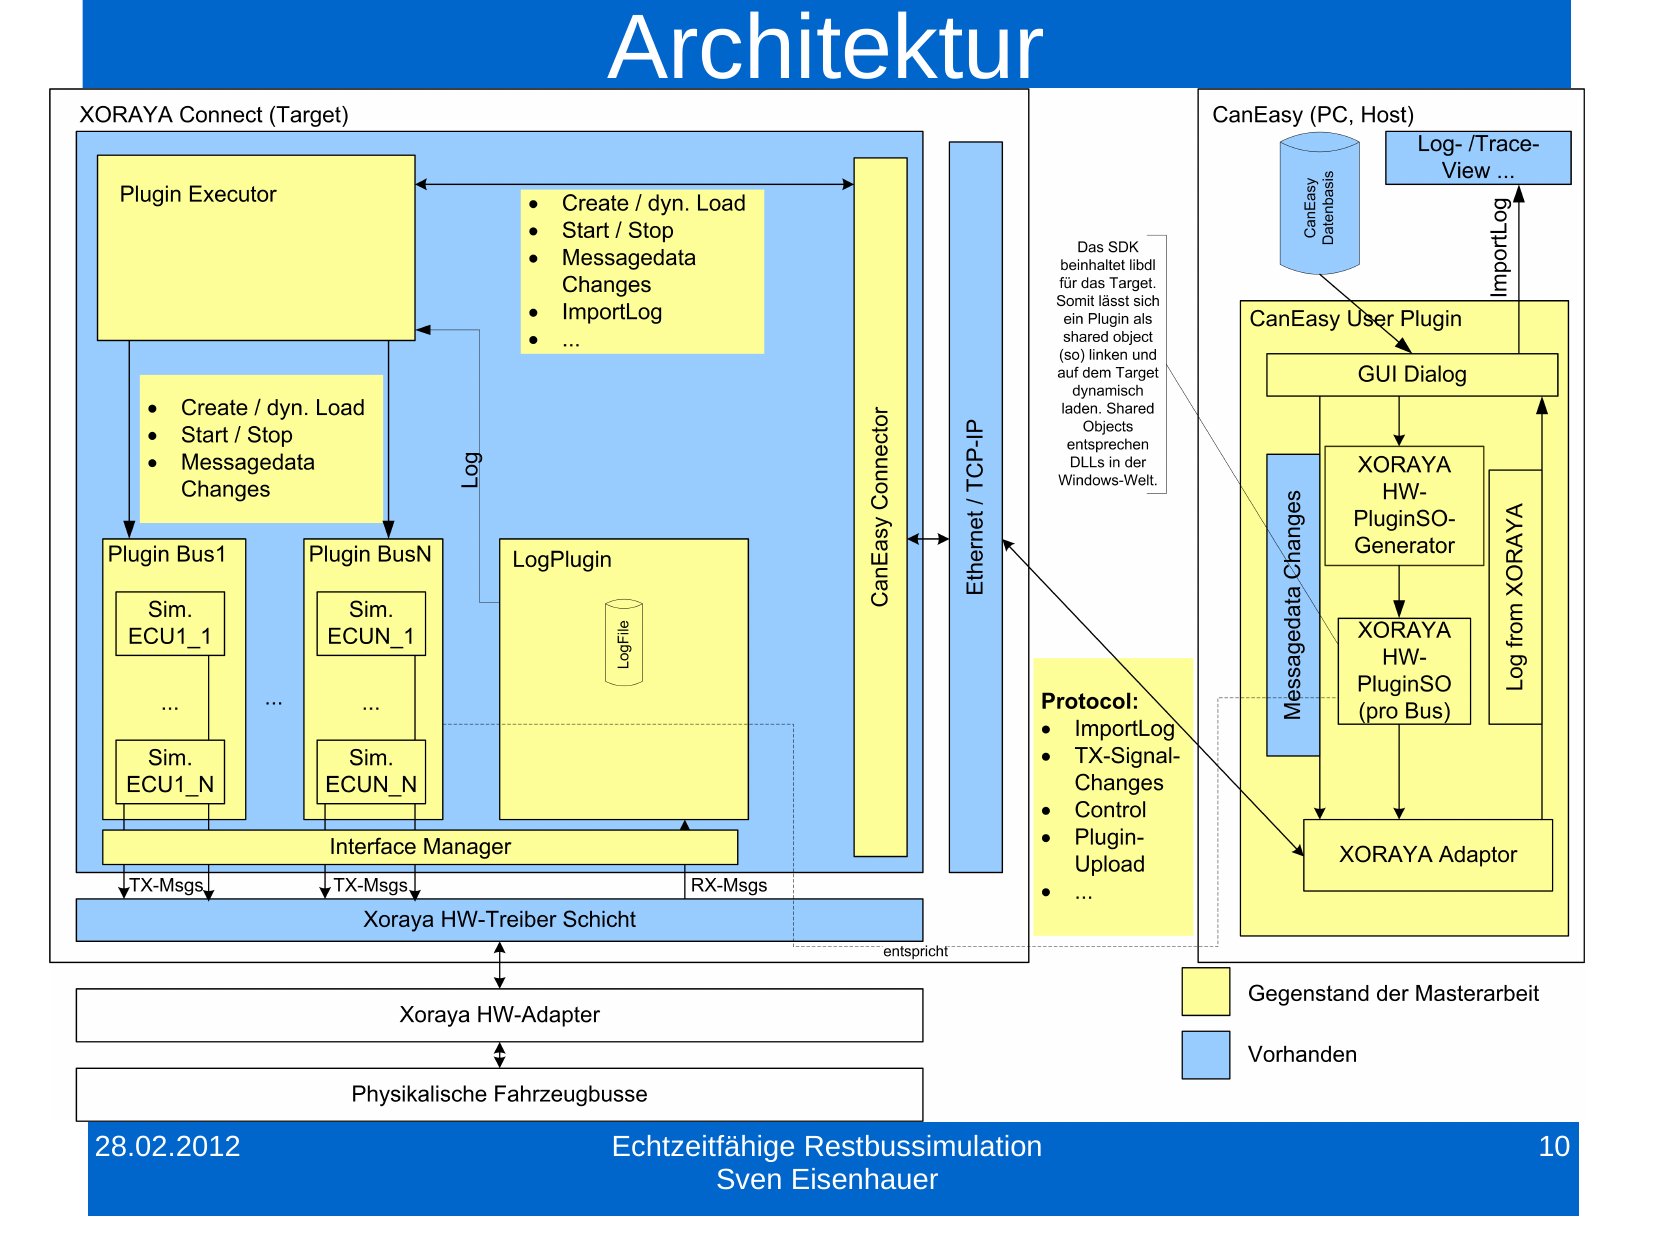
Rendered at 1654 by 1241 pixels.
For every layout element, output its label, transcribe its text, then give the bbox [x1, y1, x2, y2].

title Architektur [82, 0, 1571, 88]
picture [49, 88, 1585, 1123]
